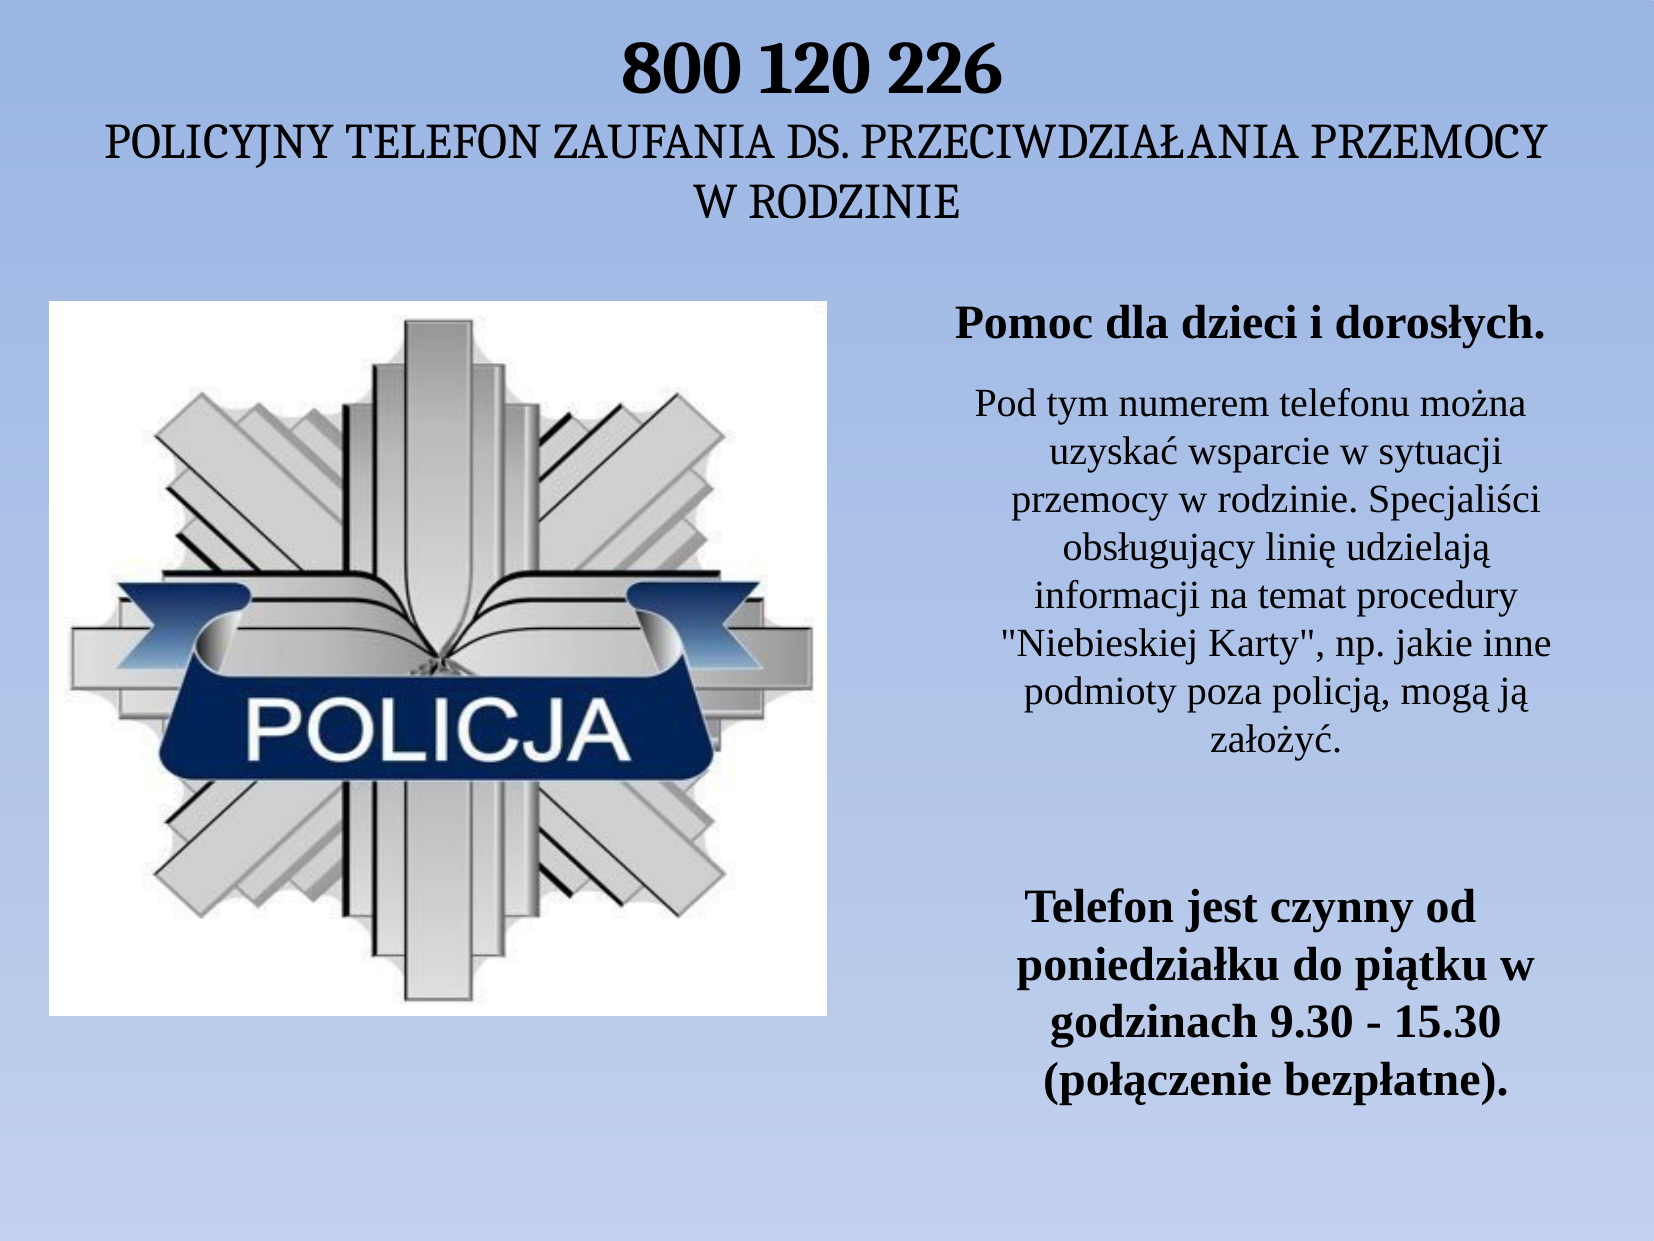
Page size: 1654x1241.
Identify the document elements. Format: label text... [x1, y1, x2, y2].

list Pomoc dla dzieci i dorosłych. Pod tym numerem telefonu można uzyskać wsparcie w sytuacji przemocy w rodzinie. Specjaliści obsługujący linię udzielają informacji na temat procedury "Niebieskiej Karty", np. jakie inne podmioty poza policją, mogą ją założyć. Telefon jest czynny od poniedziałku do piątku w godzinach 9.30 - 15.30 (połączenie bezpłatne). [845, 290, 1572, 1109]
title 800 120 226 POLICYJNY TELEFON ZAUFANIA DS. PRZECIWDZIAŁANIA PRZEMOCY W RODZINIE [82, 22, 1571, 284]
picture [49, 302, 827, 1016]
